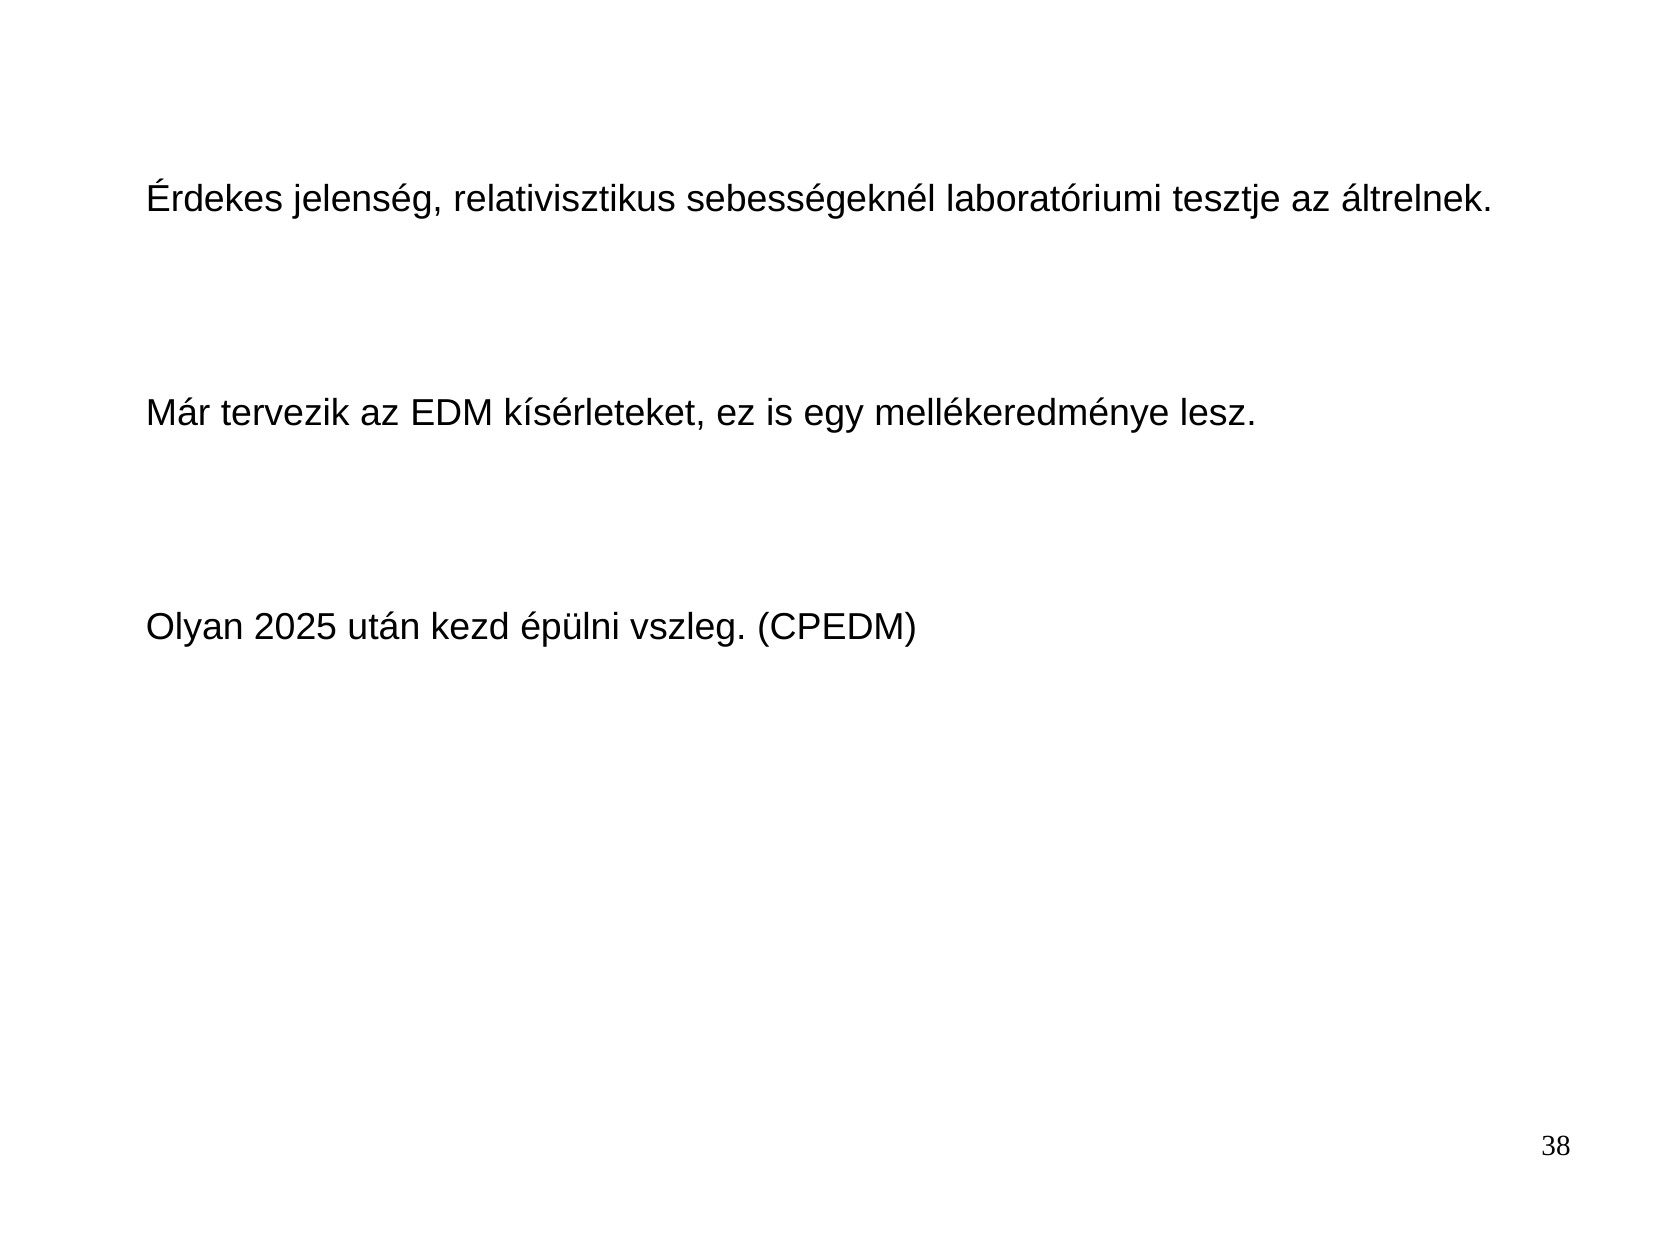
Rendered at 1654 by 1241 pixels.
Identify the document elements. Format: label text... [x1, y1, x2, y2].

list Érdekes jelenség, relativisztikus sebességeknél laboratóriumi tesztje az áltrelnek. Már tervezik az EDM kísérleteket, ez is egy mellékeredménye lesz. Olyan 2025 után kezd épülni vszleg. (CPEDM) [75, 105, 1564, 1163]
